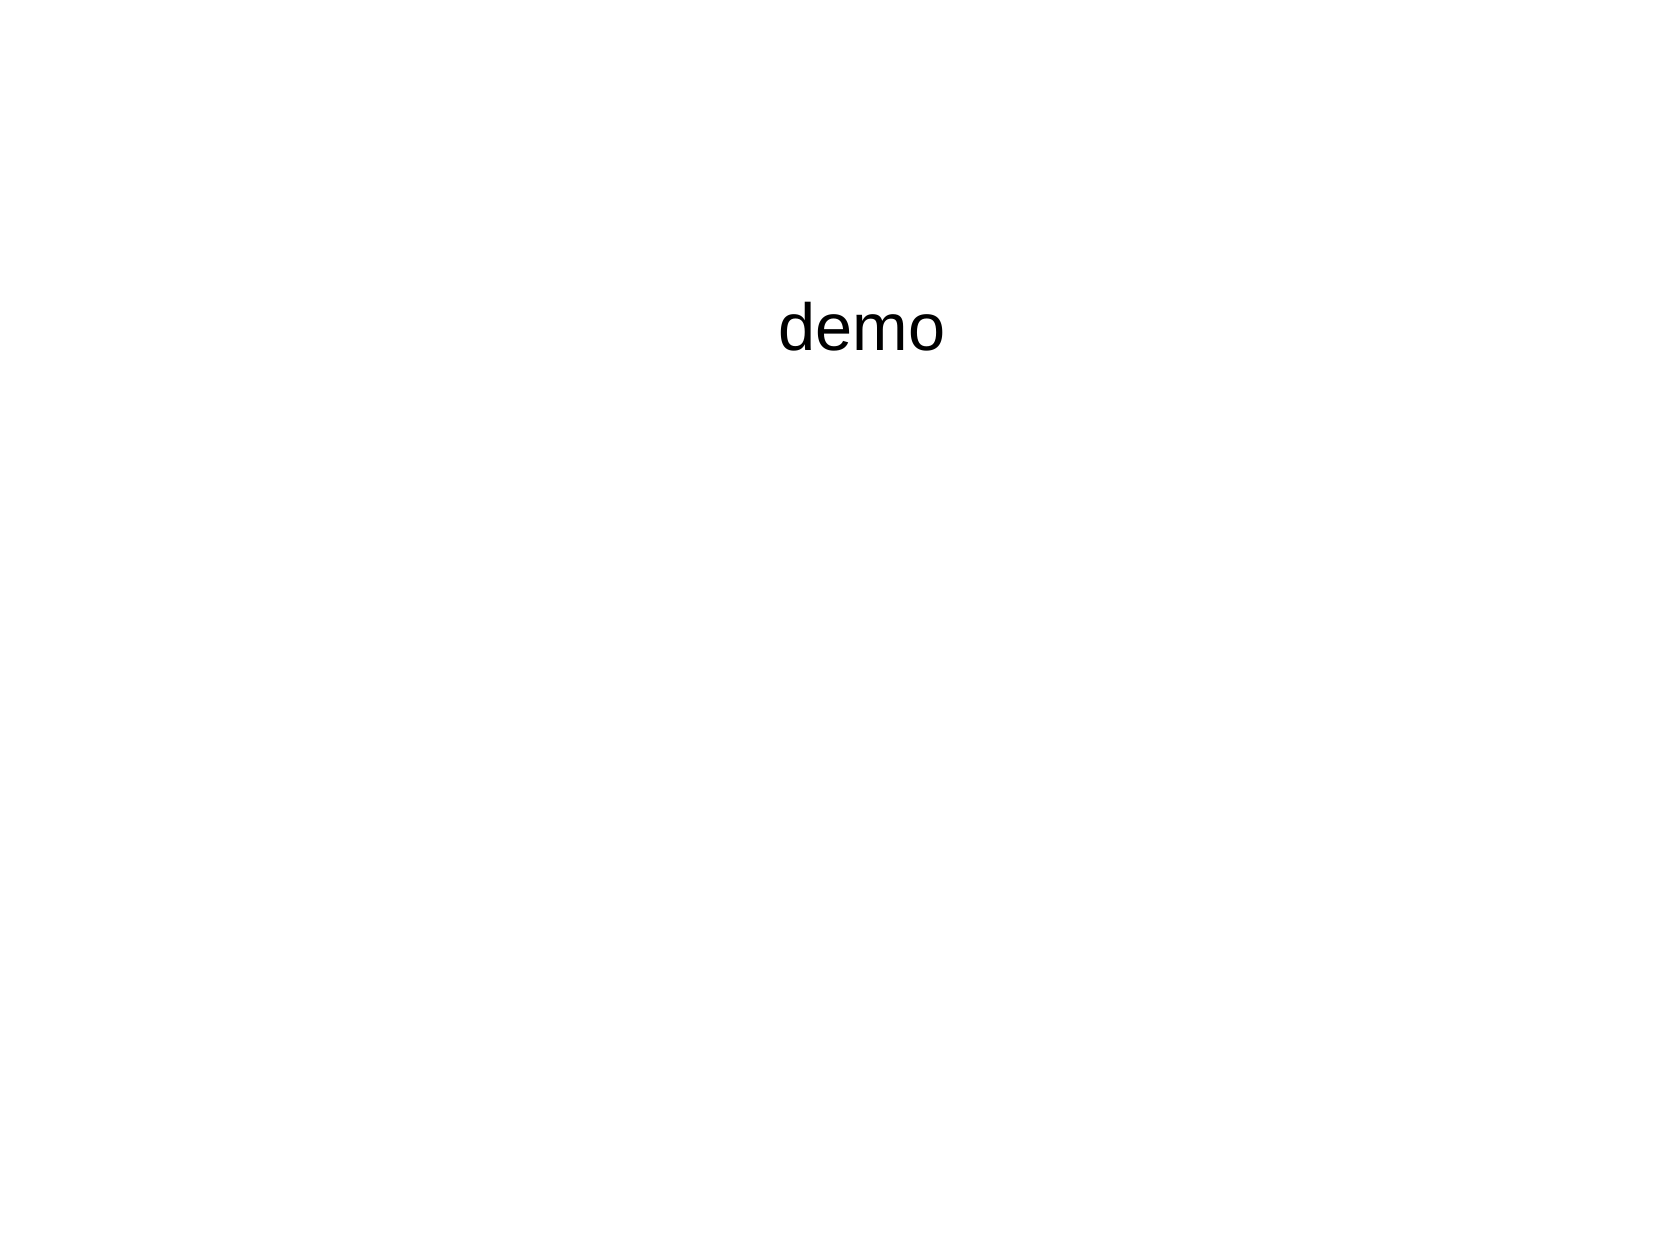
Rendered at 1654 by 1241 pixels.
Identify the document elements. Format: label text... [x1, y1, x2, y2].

list demo [82, 290, 1571, 1010]
